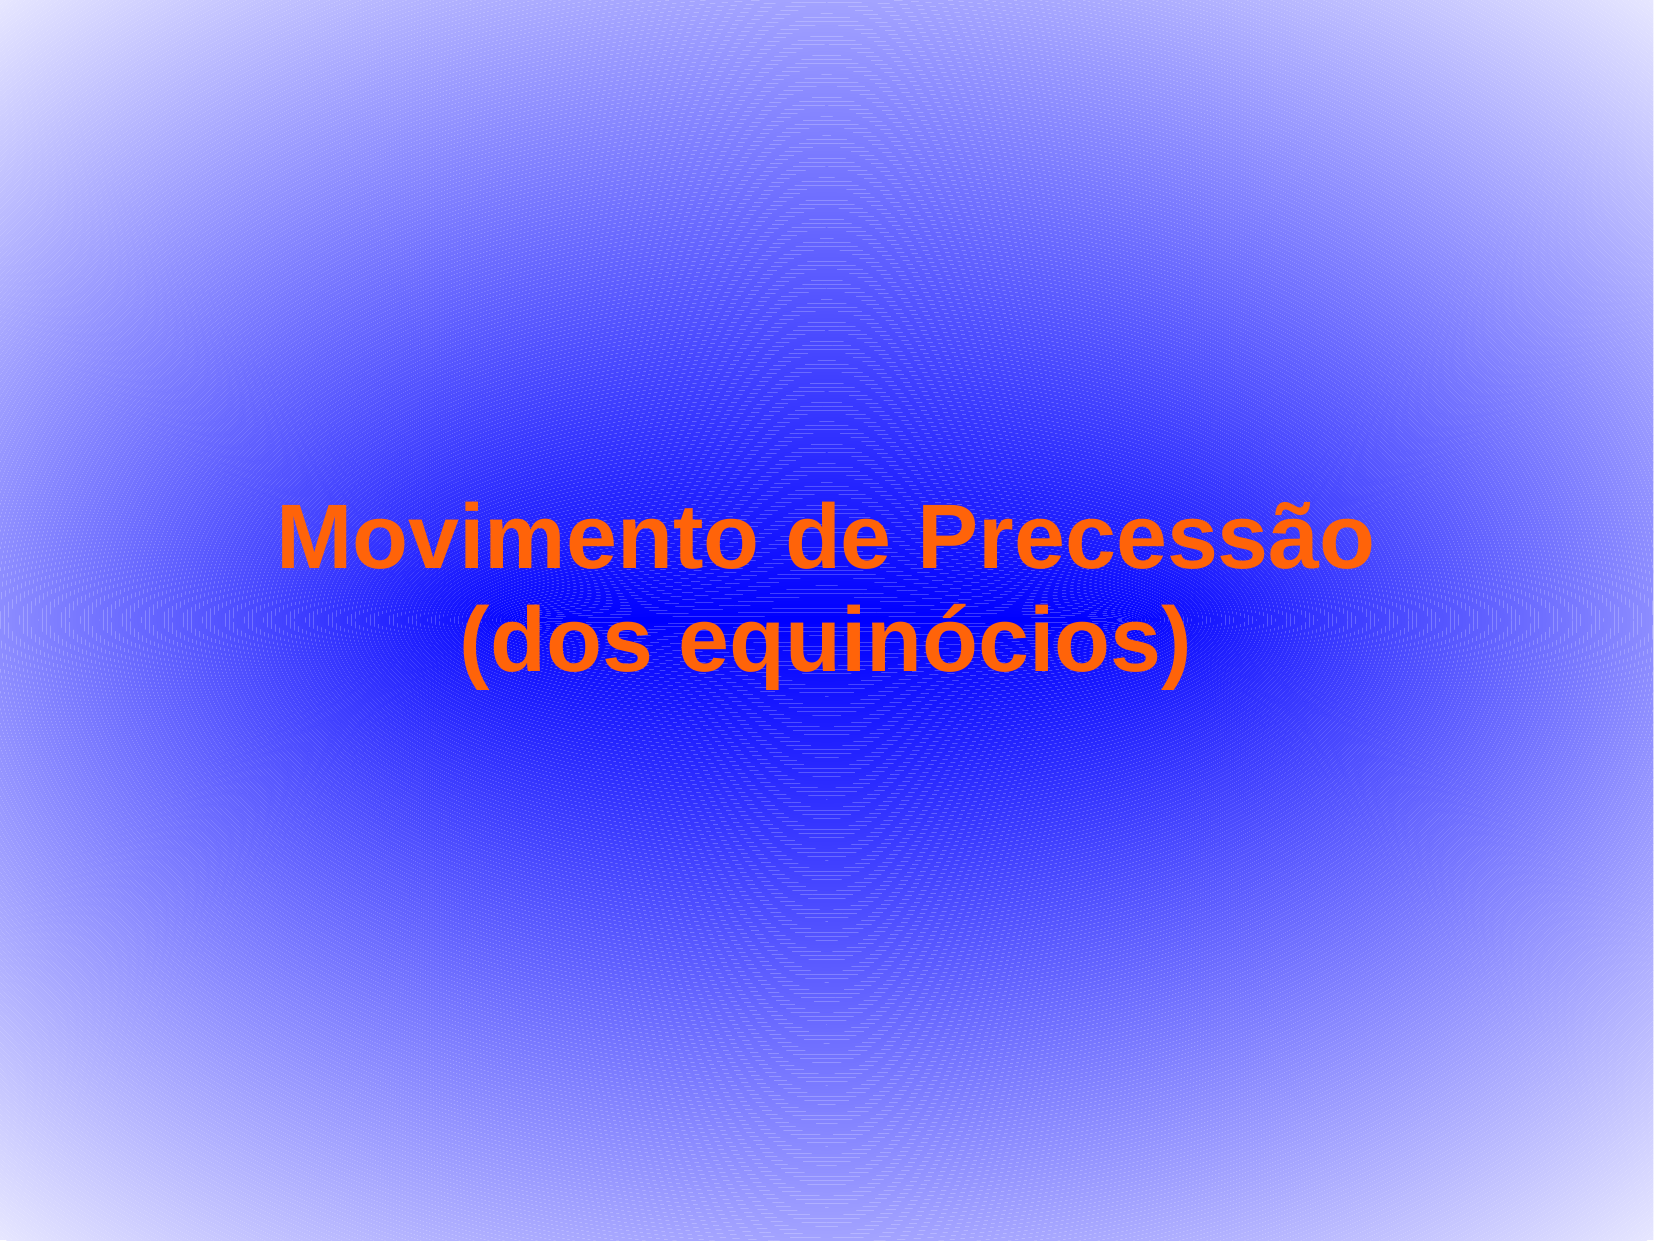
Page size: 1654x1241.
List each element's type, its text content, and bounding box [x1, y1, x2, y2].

subtitle Movimento de Precessão (dos equinócios) [82, 75, 1571, 1102]
